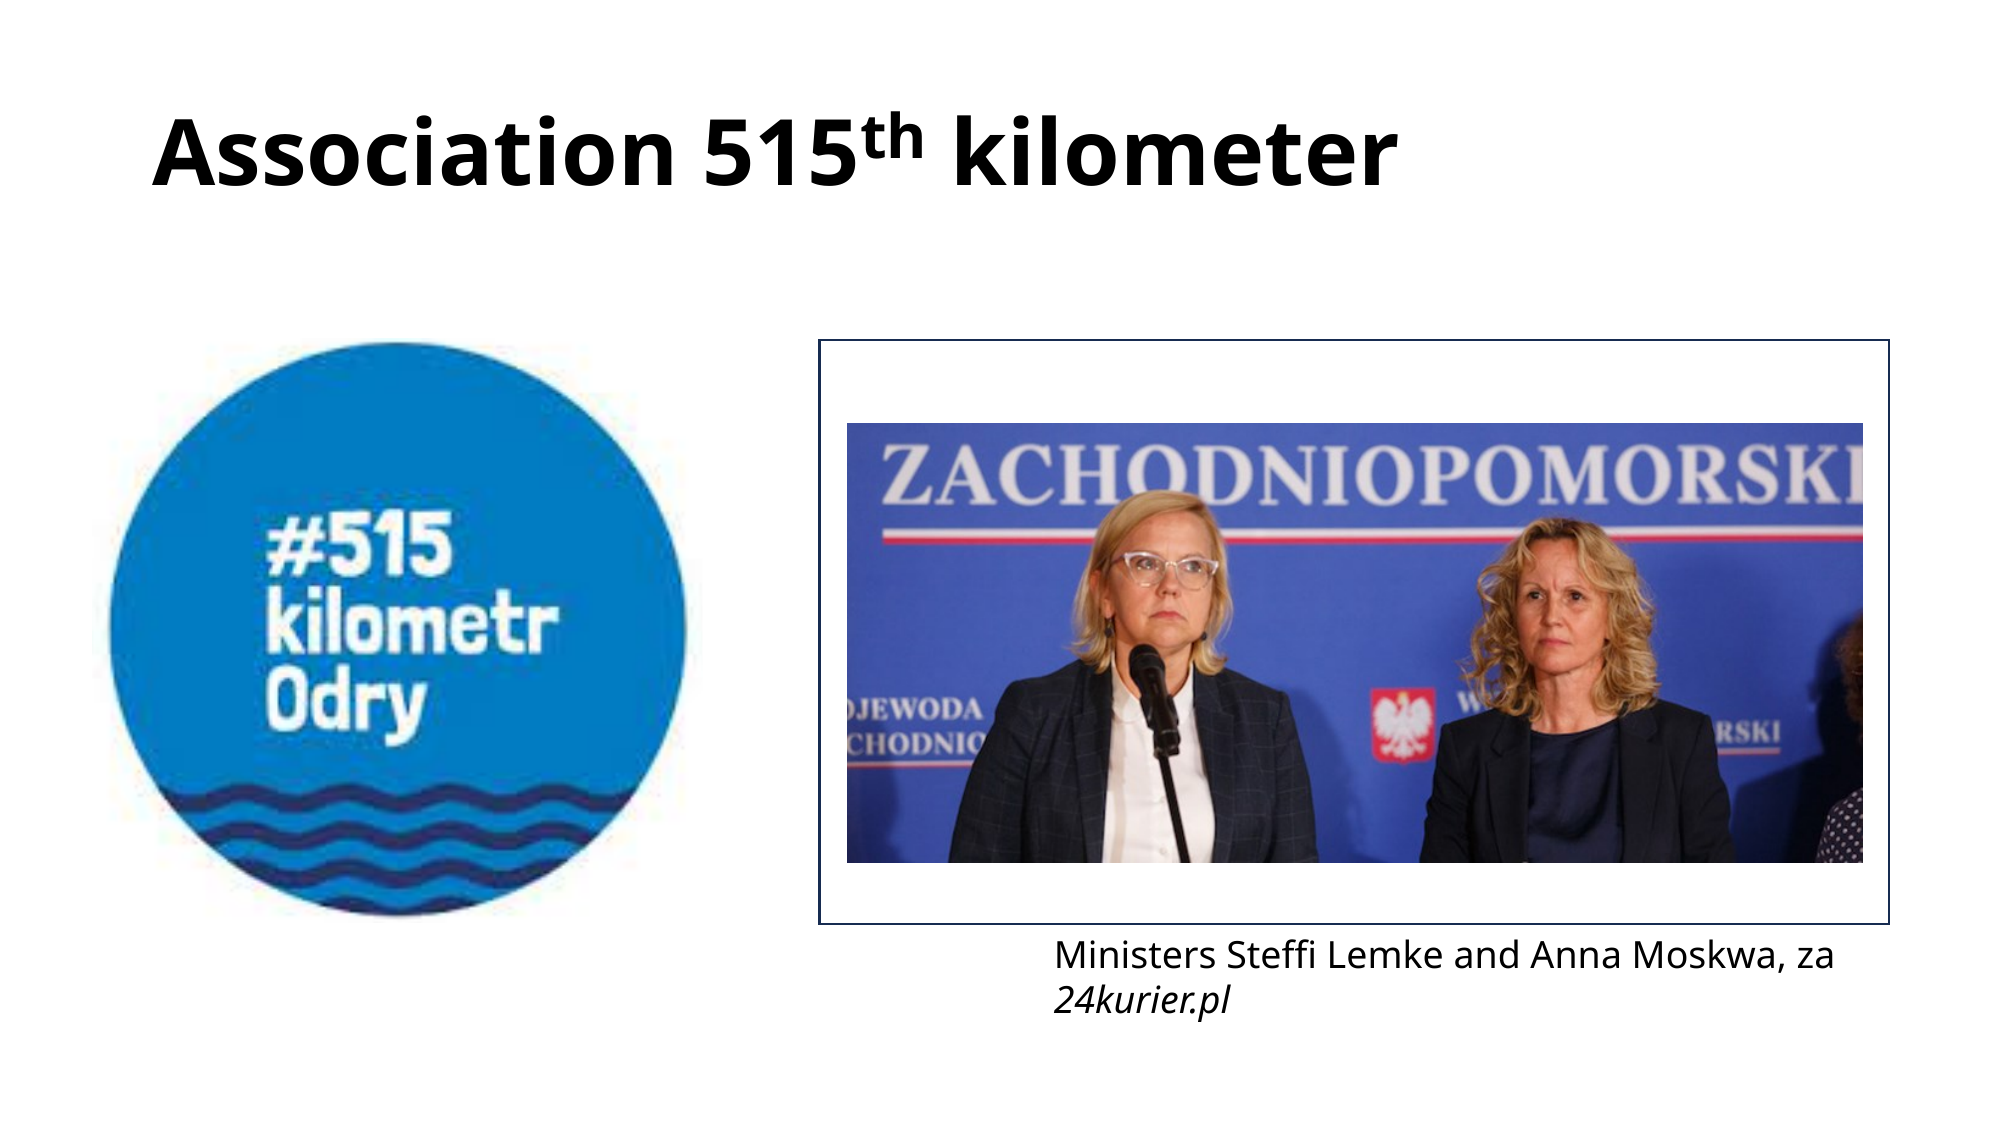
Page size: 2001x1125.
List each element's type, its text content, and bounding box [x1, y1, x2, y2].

picture [92, 338, 703, 923]
picture [847, 423, 1863, 863]
text_box Ministers Steffi Lemke and Anna Moskwa, za 24kurier.pl [1038, 923, 1989, 984]
title Association 515th kilometer [137, 59, 1471, 252]
text_box [820, 340, 1889, 924]
